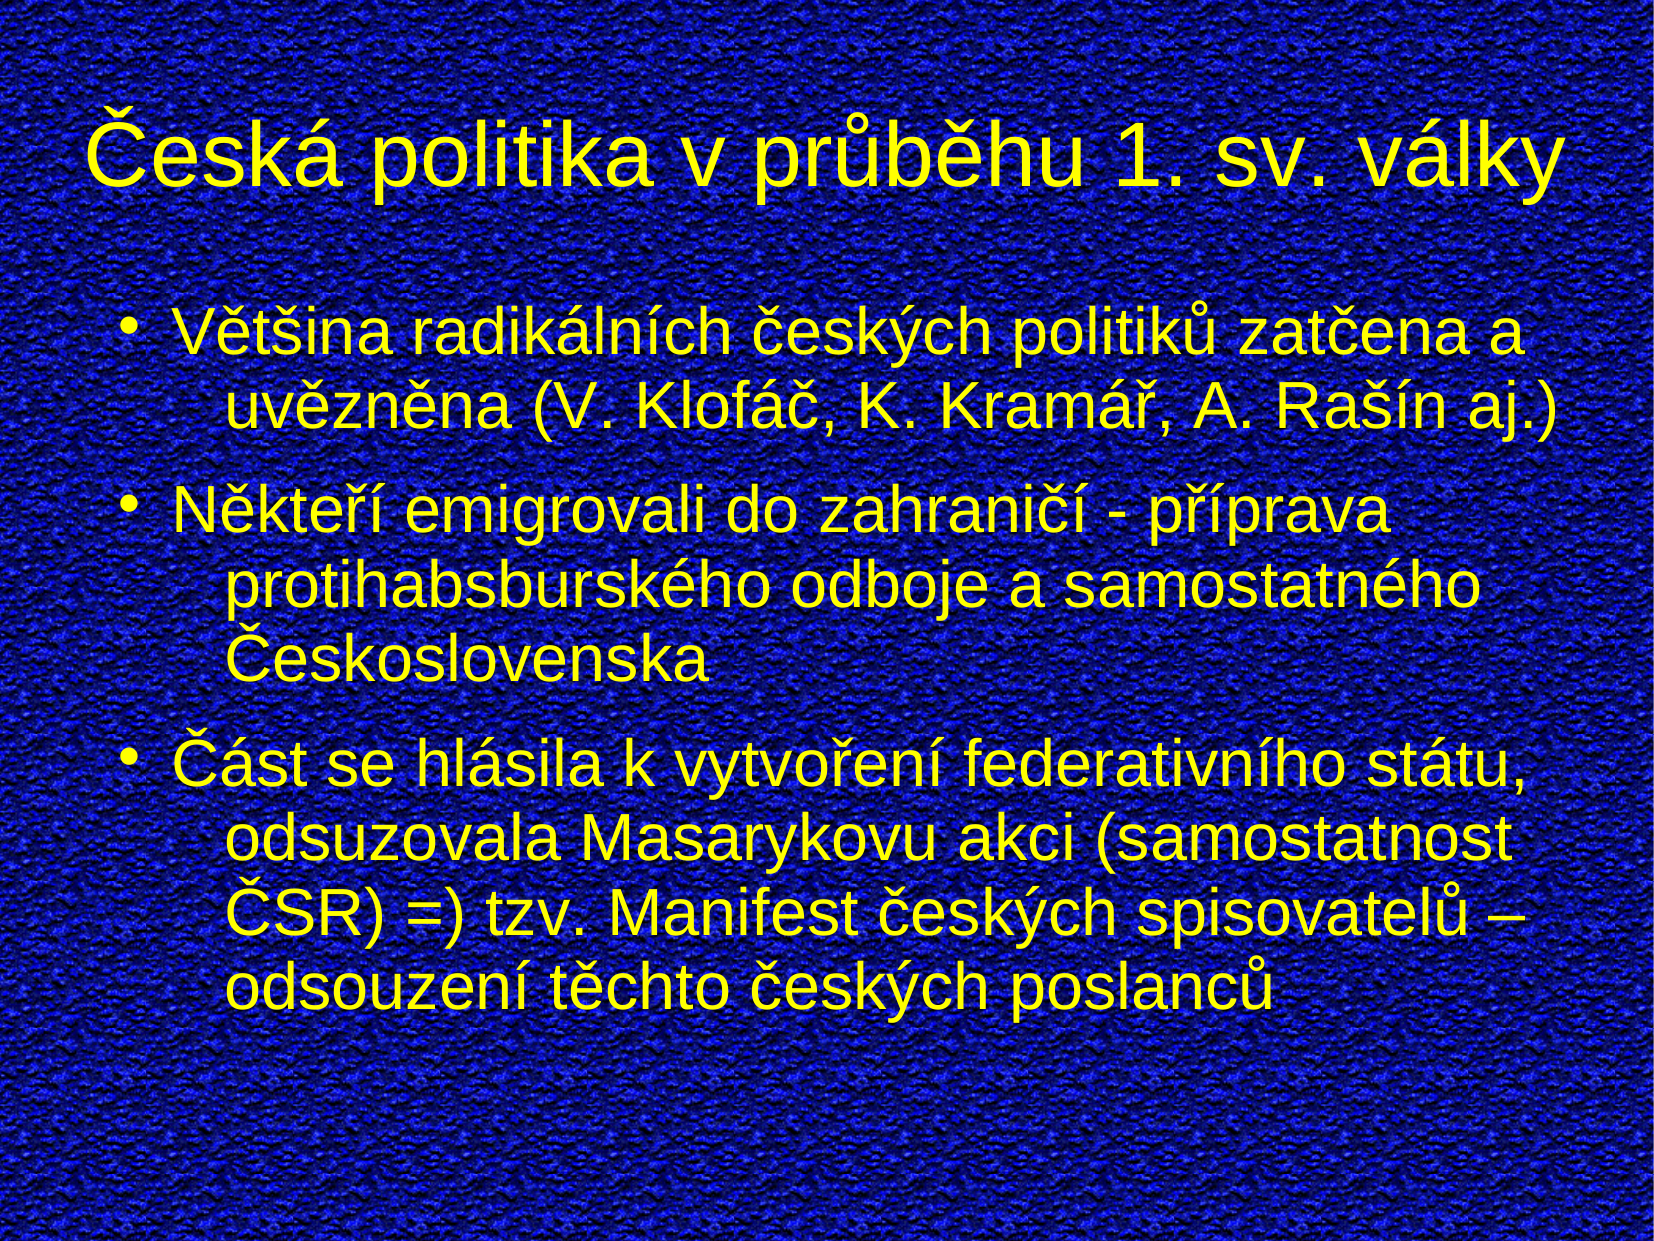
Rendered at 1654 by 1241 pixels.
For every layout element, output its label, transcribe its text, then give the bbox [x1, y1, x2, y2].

title Česká politika v průběhu 1. sv. války [82, 56, 1571, 249]
list Většina radikálních českých politiků zatčena a uvězněna (V. Klofáč, K. Kramář, A. Rašín aj.) Někteří emigrovali do zahraničí - příprava protihabsburského odboje a samostatného Československa Část se hlásila k vytvoření federativního státu, odsuzovala Masarykovu akci (samostatnost ČSR) =) tzv. Manifest českých spisovatelů – odsouzení těchto českých poslanců [82, 290, 1571, 1094]
